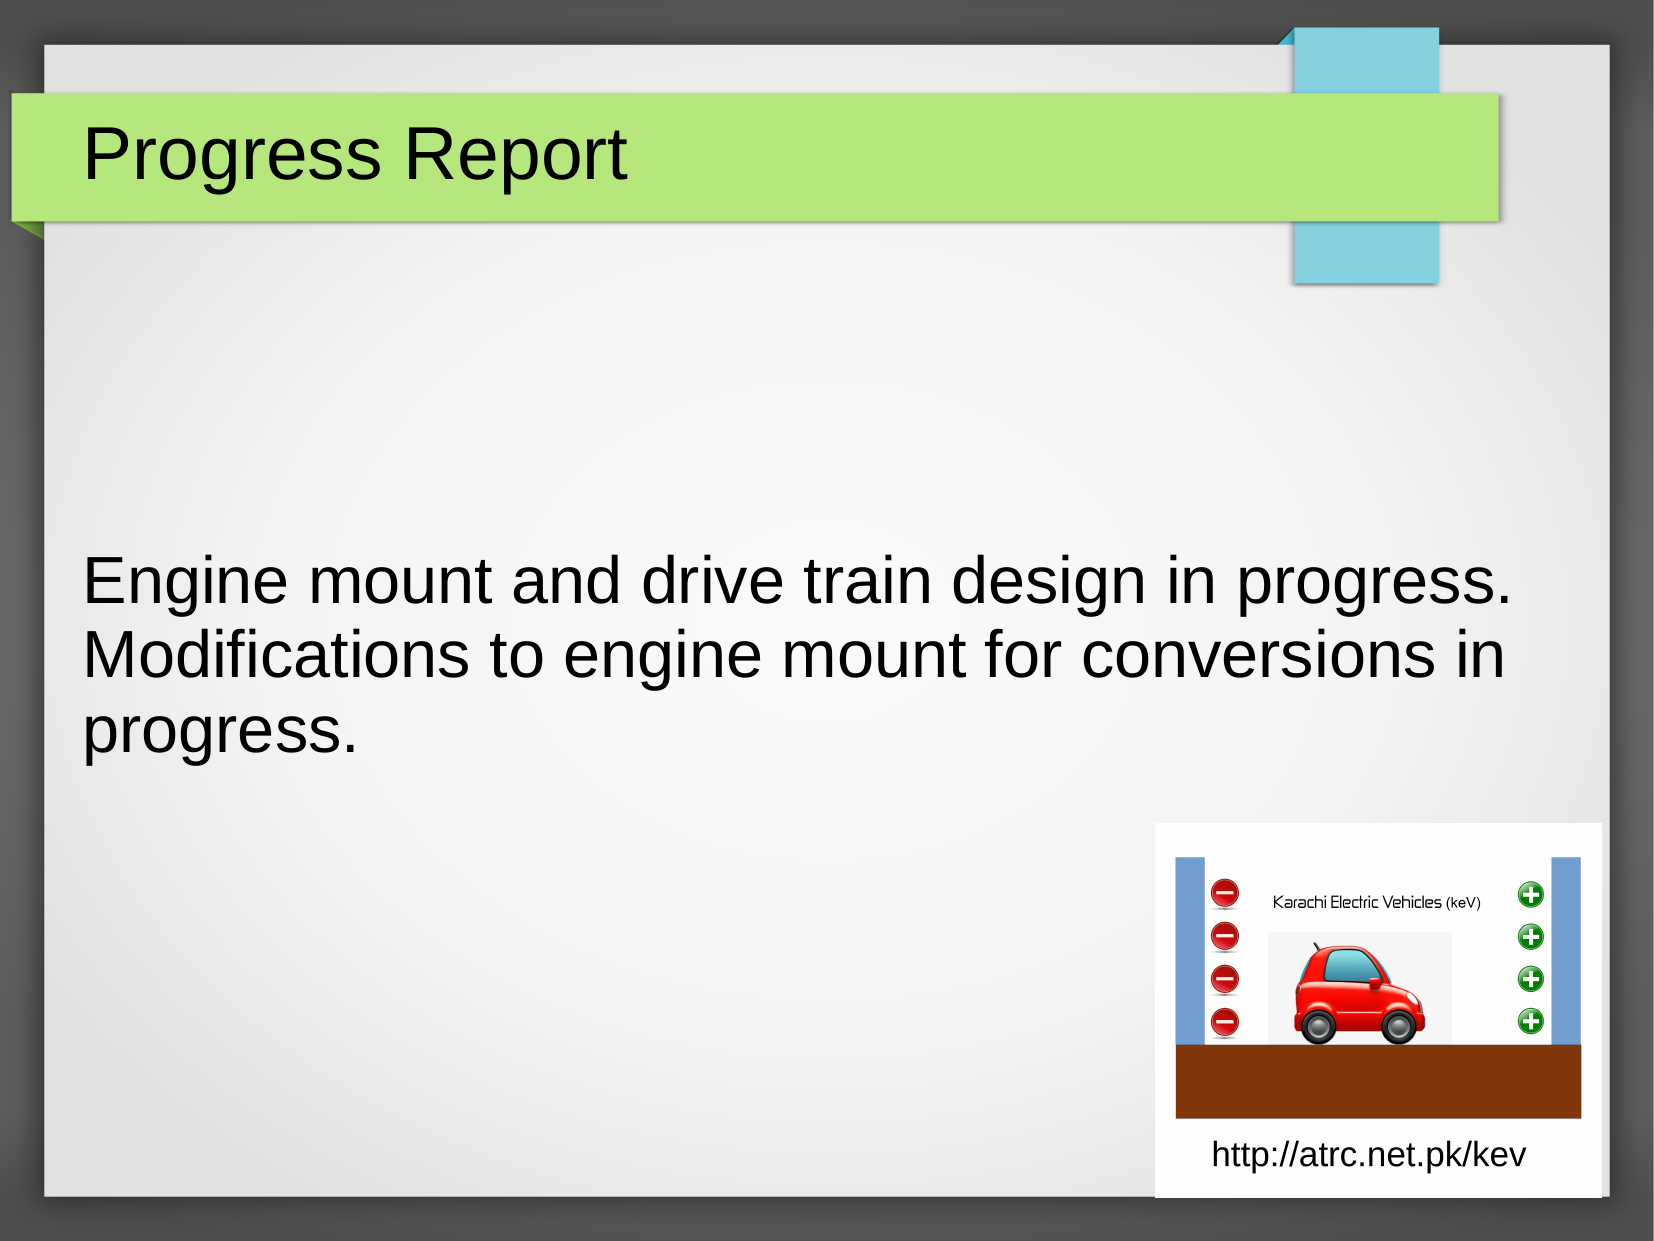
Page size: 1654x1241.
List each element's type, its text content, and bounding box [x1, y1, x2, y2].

title Progress Report [82, 94, 1264, 213]
subtitle Engine mount and drive train design in progress. Modifications to engine mount for conversions in progress. [82, 295, 1571, 1015]
picture [0, 0, 1654, 1241]
